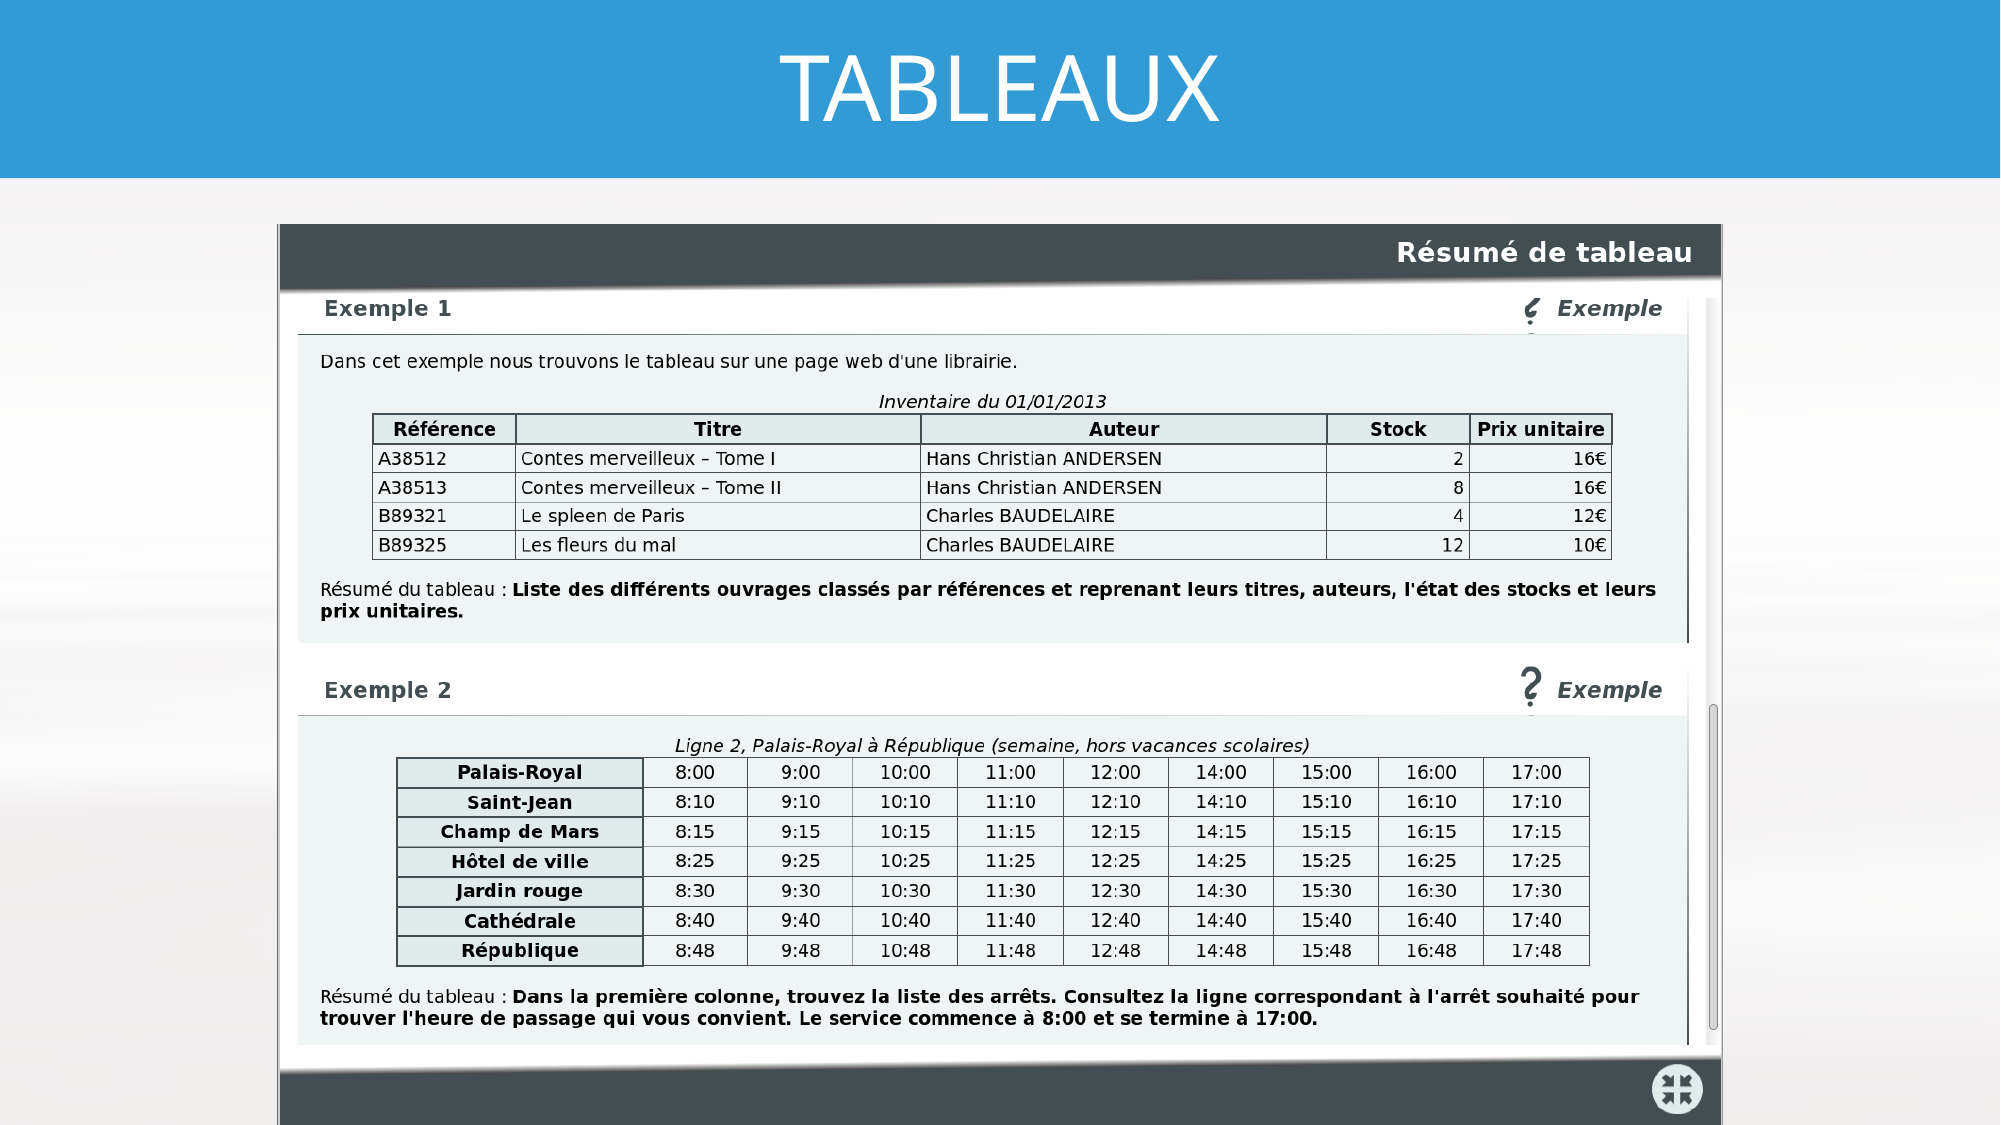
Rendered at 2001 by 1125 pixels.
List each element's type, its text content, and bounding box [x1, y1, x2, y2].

picture [277, 224, 1723, 1125]
text_box Tableaux [0, 0, 2000, 173]
